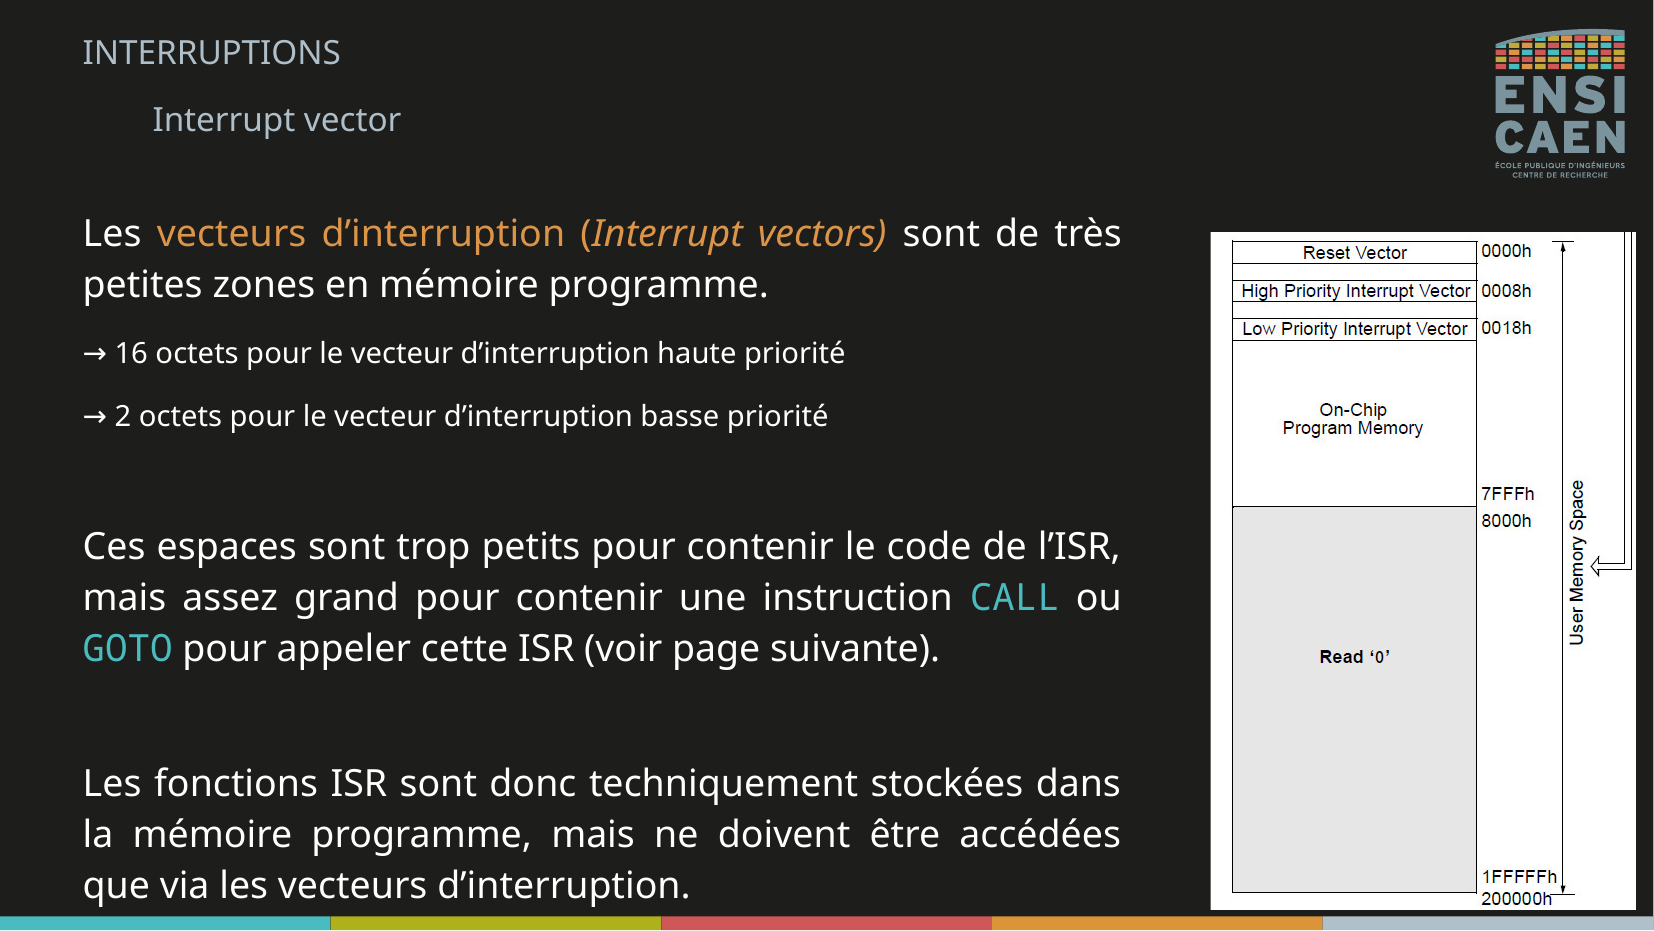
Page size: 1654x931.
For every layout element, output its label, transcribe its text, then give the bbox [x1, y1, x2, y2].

title INTERRUPTIONS Interrupt vector [82, 0, 1467, 148]
list Les vecteurs d’interruption (Interrupt vectors) sont de très petites zones en mémoire programme. → 16 octets pour le vecteur d’interruption haute priorité → 2 octets pour le vecteur d’interruption basse priorité Ces espaces sont trop petits pour contenir le code de l’ISR, mais assez grand pour contenir une instruction CALL ou GOTO pour appeler cette ISR (voir page suivante). Les fonctions ISR sont donc techniquement stockées dans la mémoire programme, mais ne doivent être accédées que via les vecteurs d’interruption. [82, 206, 1123, 916]
picture [1210, 232, 1636, 910]
